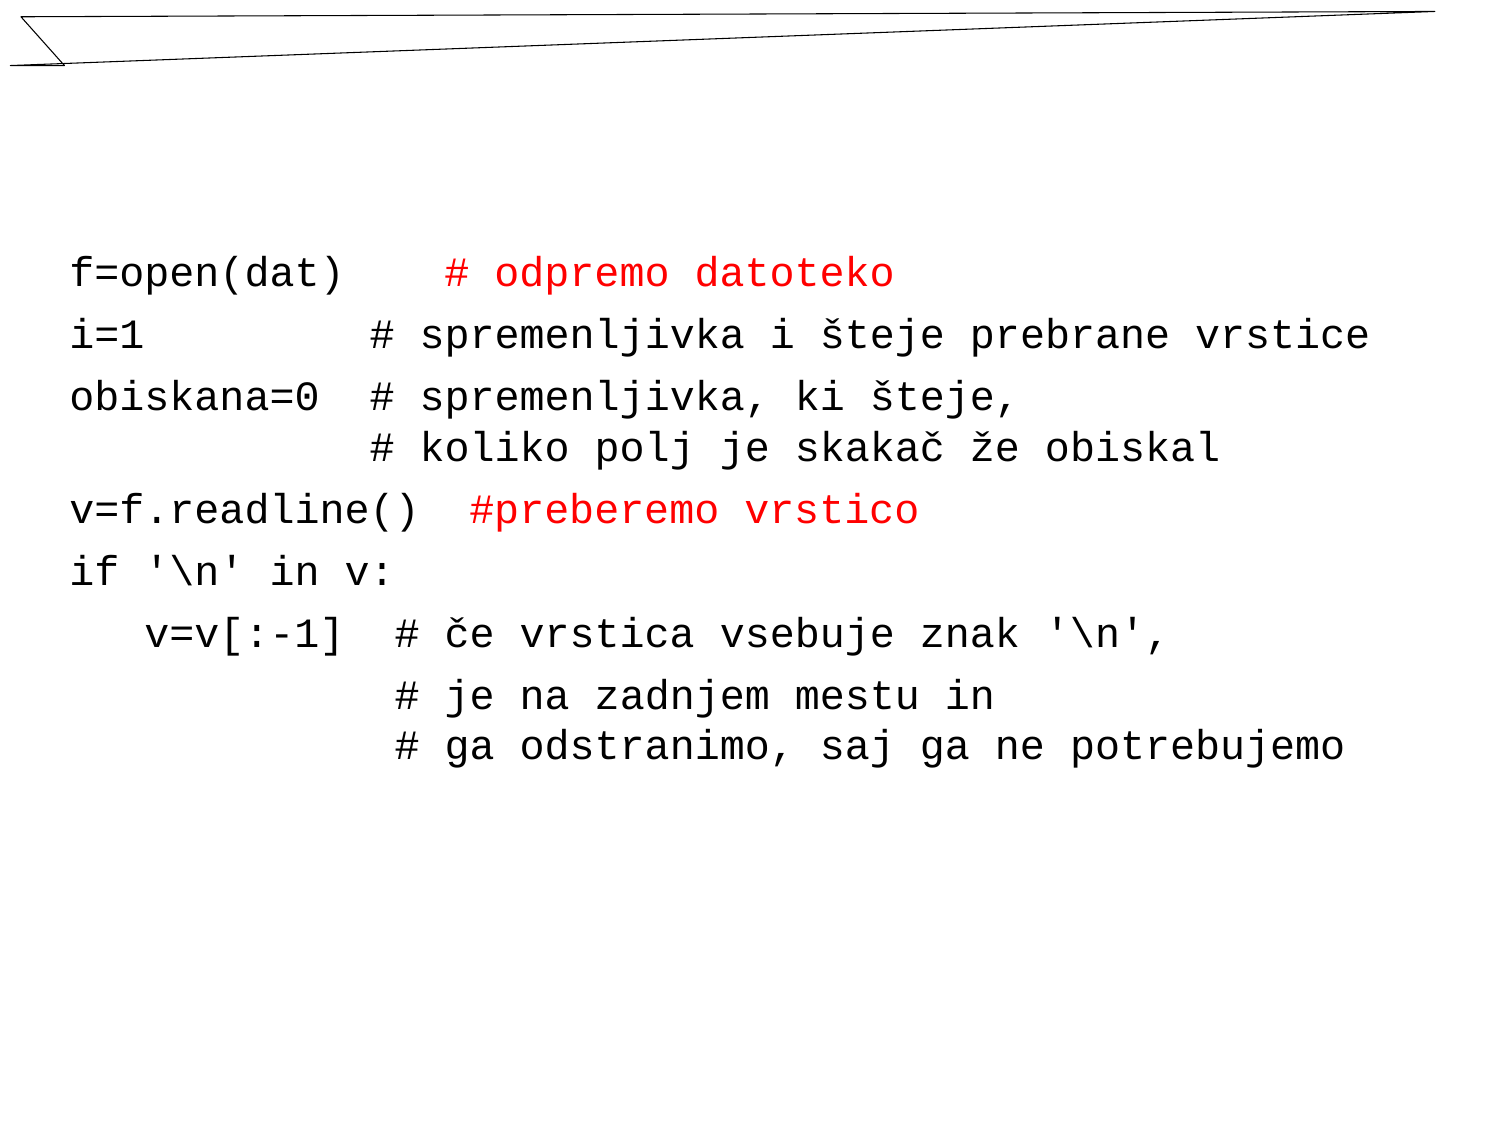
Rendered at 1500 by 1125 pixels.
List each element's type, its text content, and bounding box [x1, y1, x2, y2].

list f=open(dat) # odpremo datoteko i=1 # spremenljivka i šteje prebrane vrstice obiskana=0 # spremenljivka, ki šteje, # koliko polj je skakač že obiskal v=f.readline() #preberemo vrstico if '\n' in v: v=v[:-1] # če vrstica vsebuje znak '\n', # je na zadnjem mestu in # ga odstranimo, saj ga ne potrebujemo [29, 237, 1483, 988]
